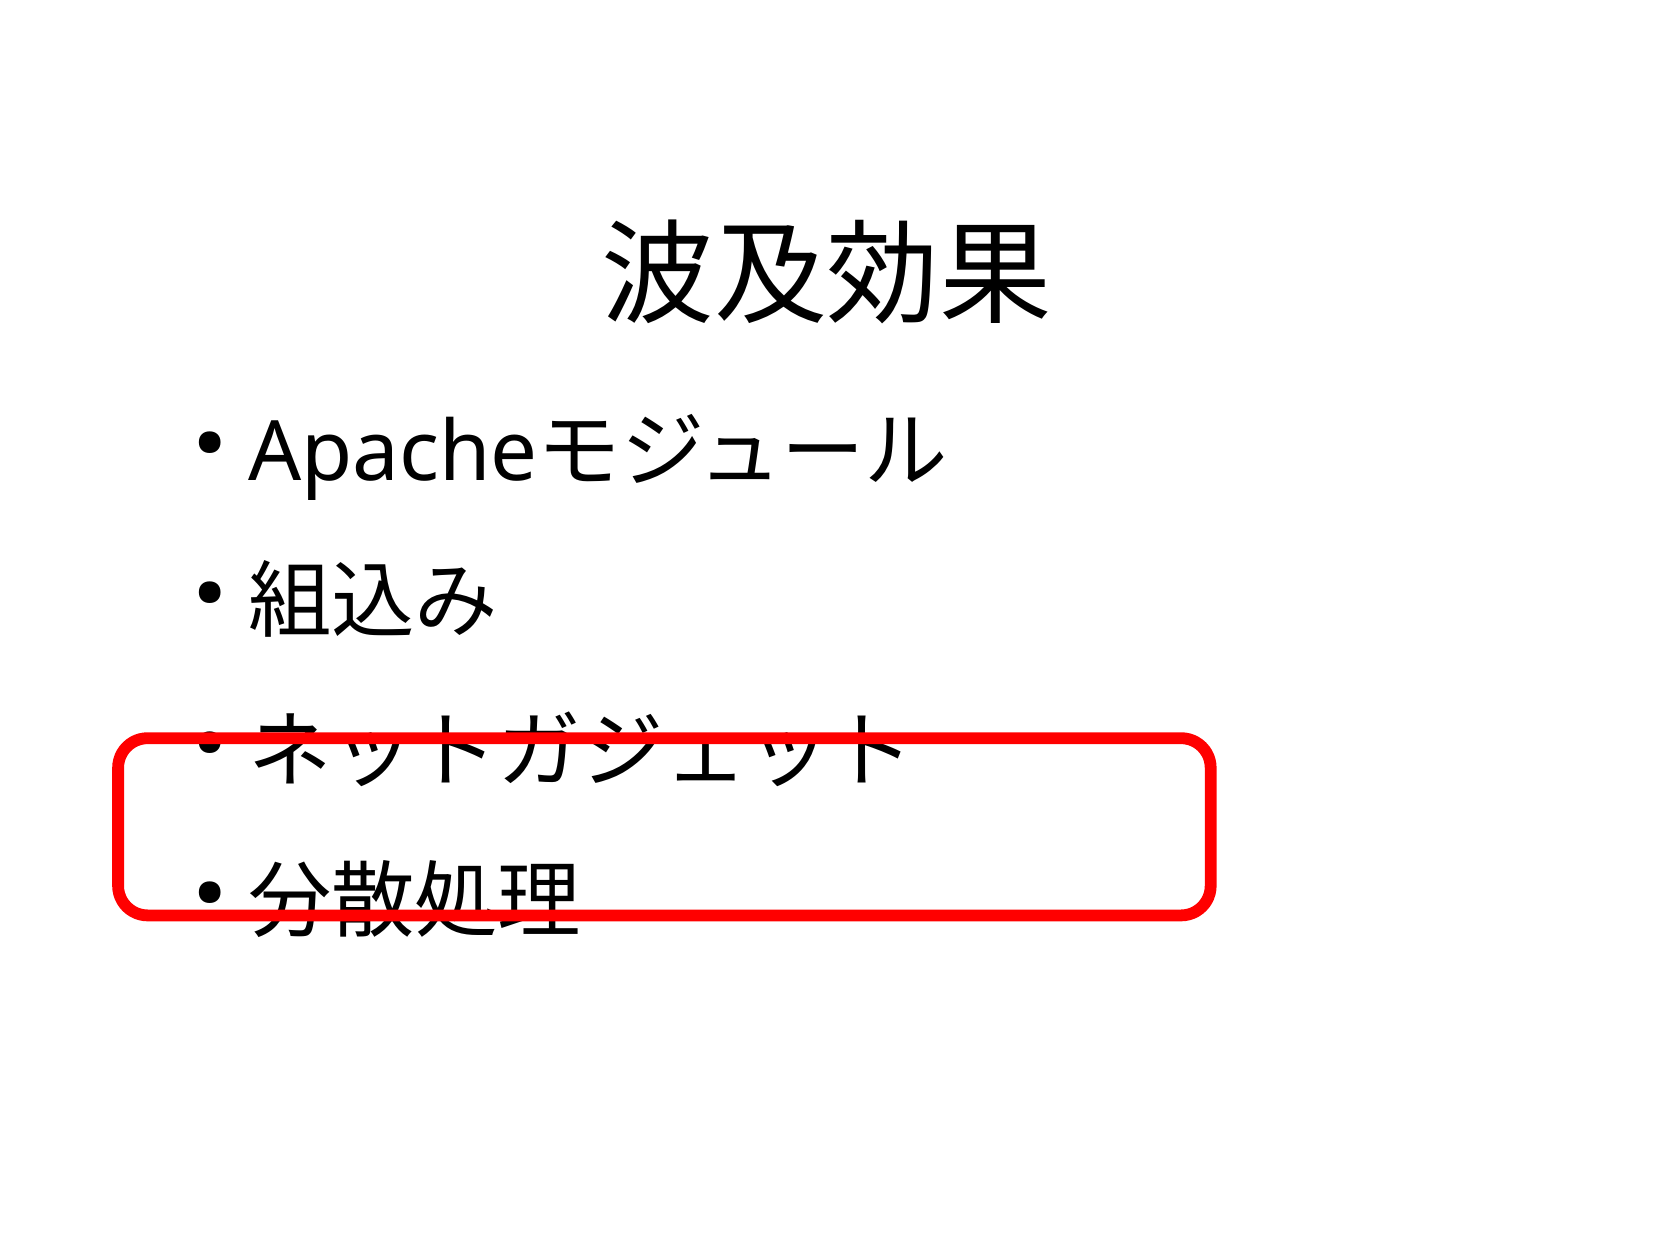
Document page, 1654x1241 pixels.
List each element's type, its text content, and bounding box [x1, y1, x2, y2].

list Apacheモジュール 組込み ネットガジェット 分散処理 [177, 745, 1204, 909]
list Apacheモジュール 組込み ネットガジェット 分散処理 [177, 383, 1571, 1104]
title 波及効果 [82, 161, 1571, 369]
